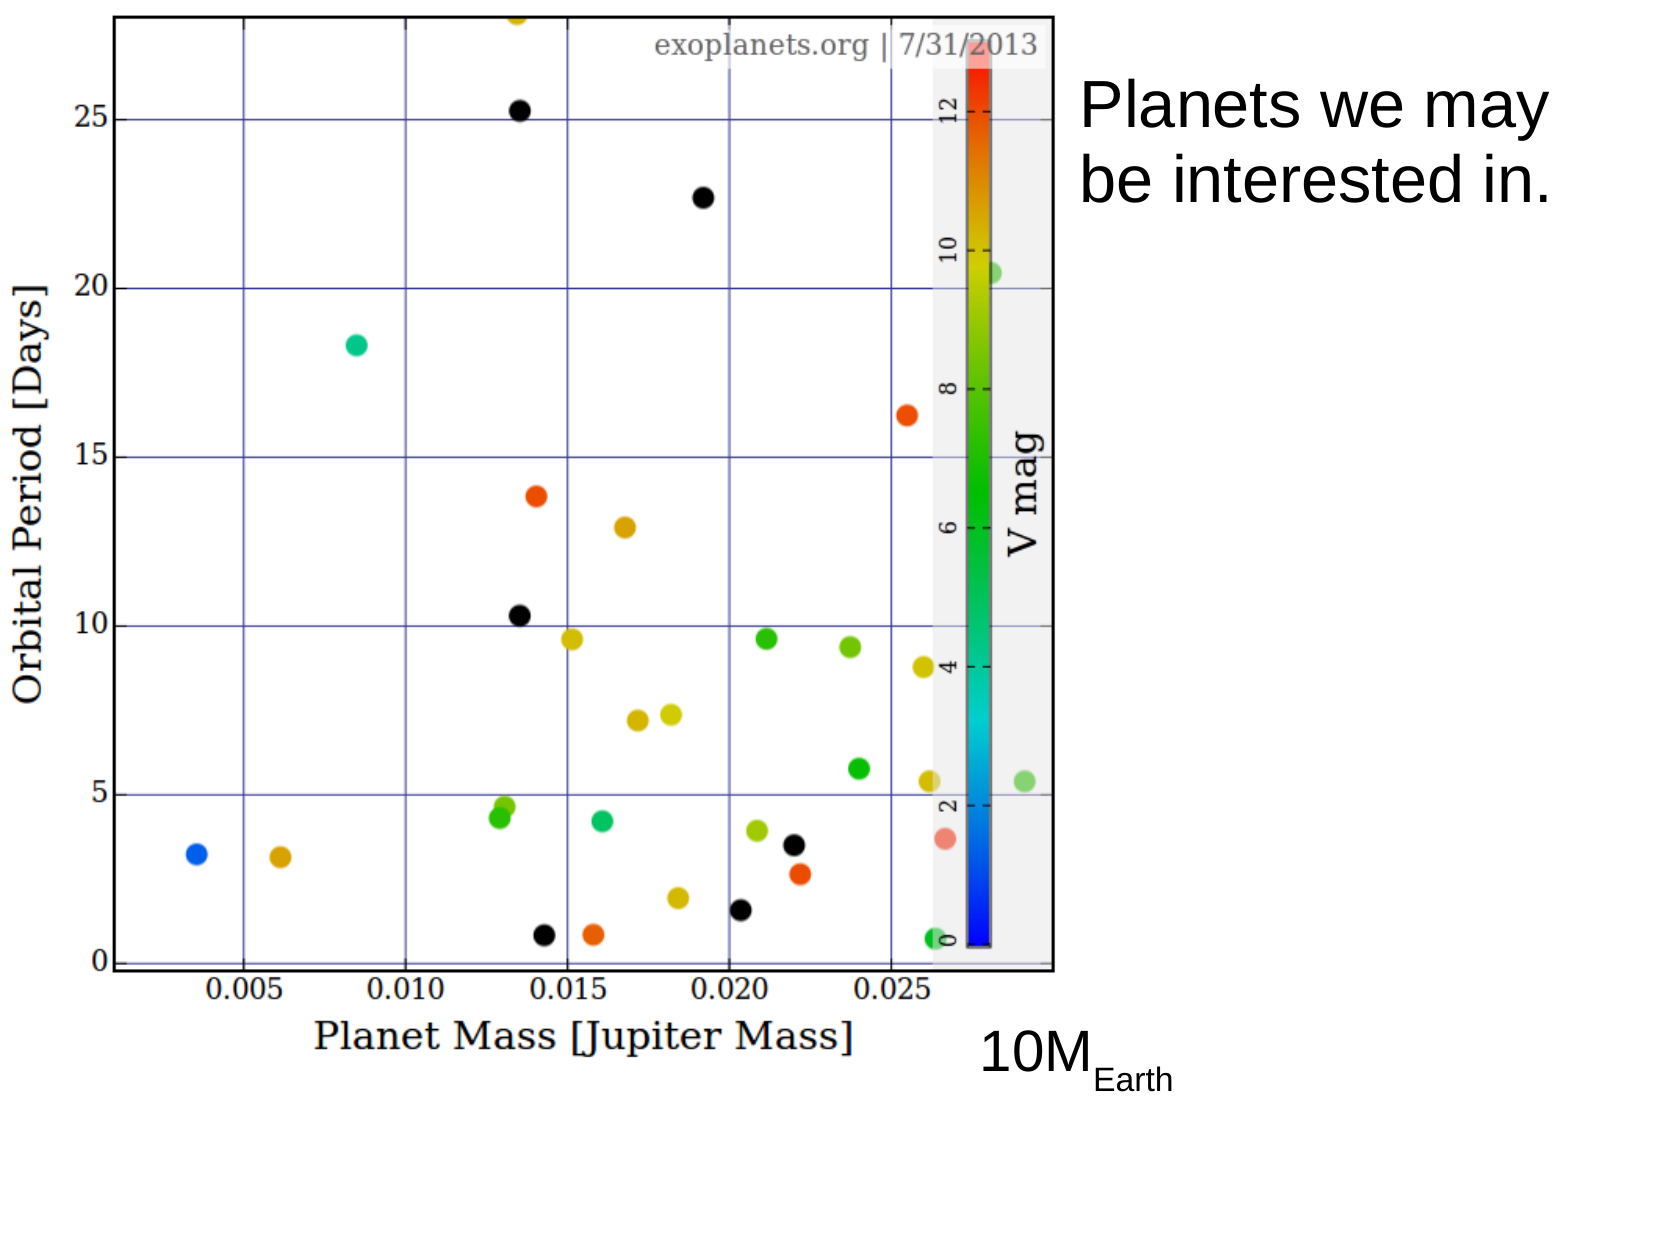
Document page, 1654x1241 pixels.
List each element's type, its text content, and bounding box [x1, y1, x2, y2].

text_box Planets we may be interested in. [1065, 60, 1654, 225]
text_box 10MEarth [964, 1011, 1295, 1106]
picture [5, 5, 1066, 1066]
